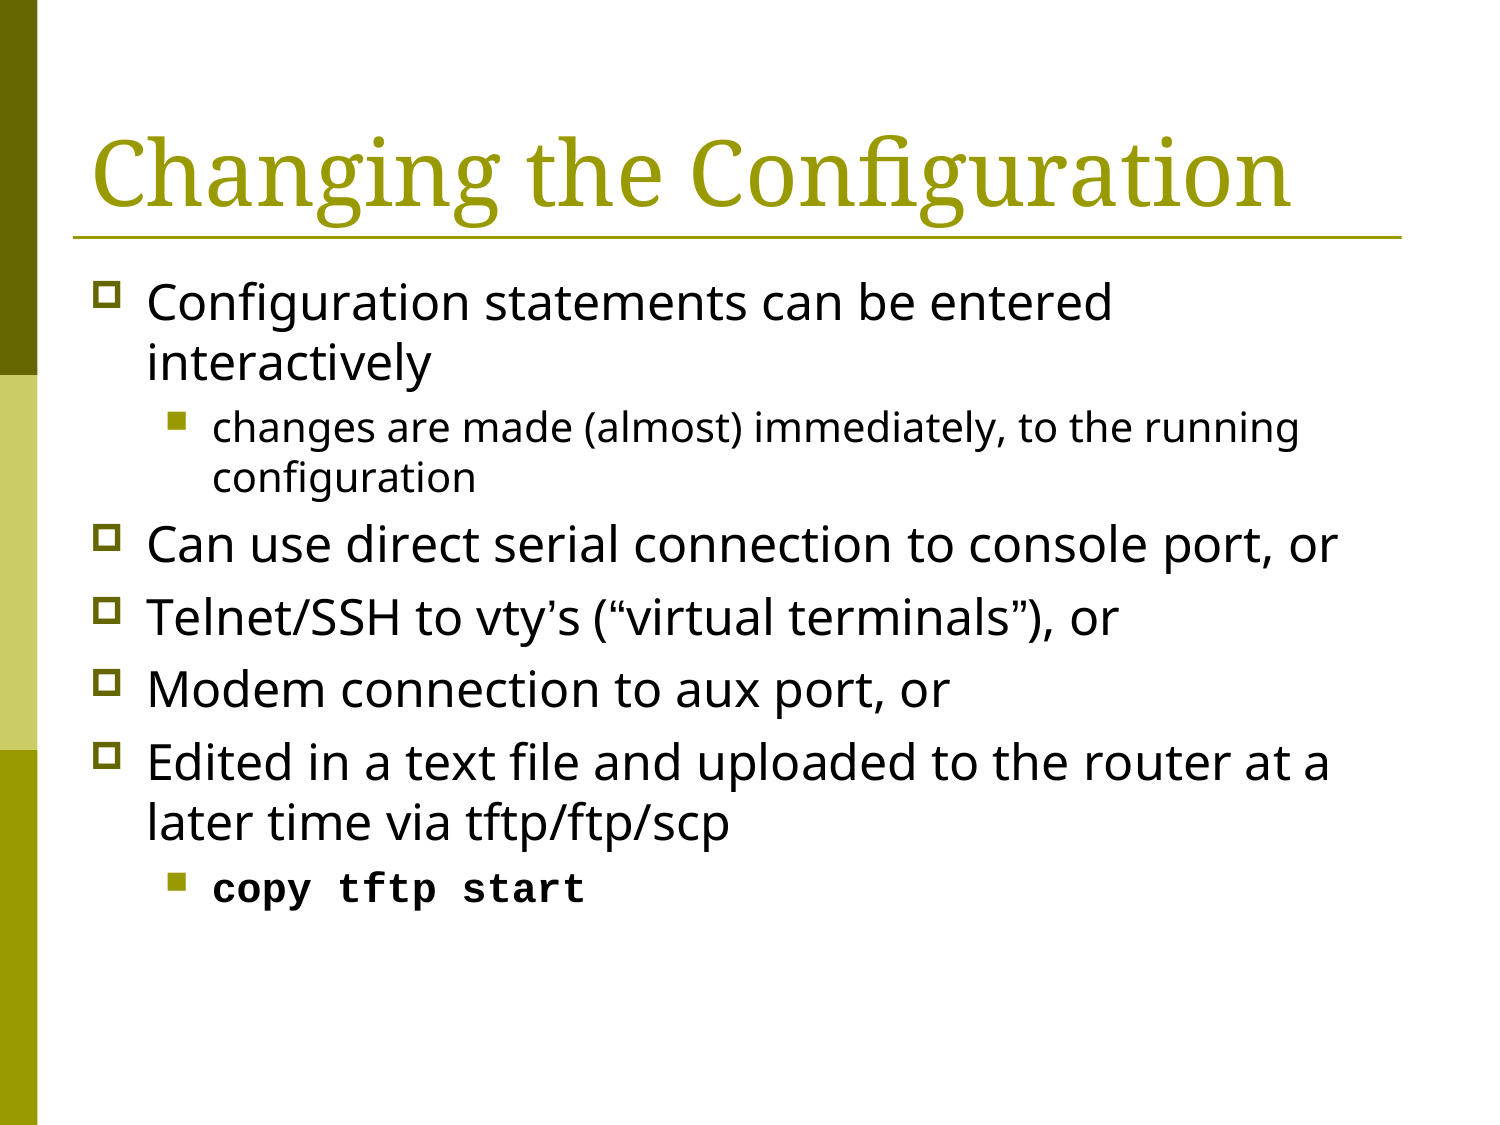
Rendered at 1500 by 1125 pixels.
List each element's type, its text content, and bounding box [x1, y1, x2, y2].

title Changing the Configuration [75, 45, 1426, 233]
list Configuration statements can be entered interactively changes are made (almost) immediately, to the running configuration Can use direct serial connection to console port, or Telnet/SSH to vty’s (“virtual terminals”), or Modem connection to aux port, or Edited in a text file and uploaded to the router at a later time via tftp/ftp/scp copy tftp start [75, 262, 1426, 1006]
